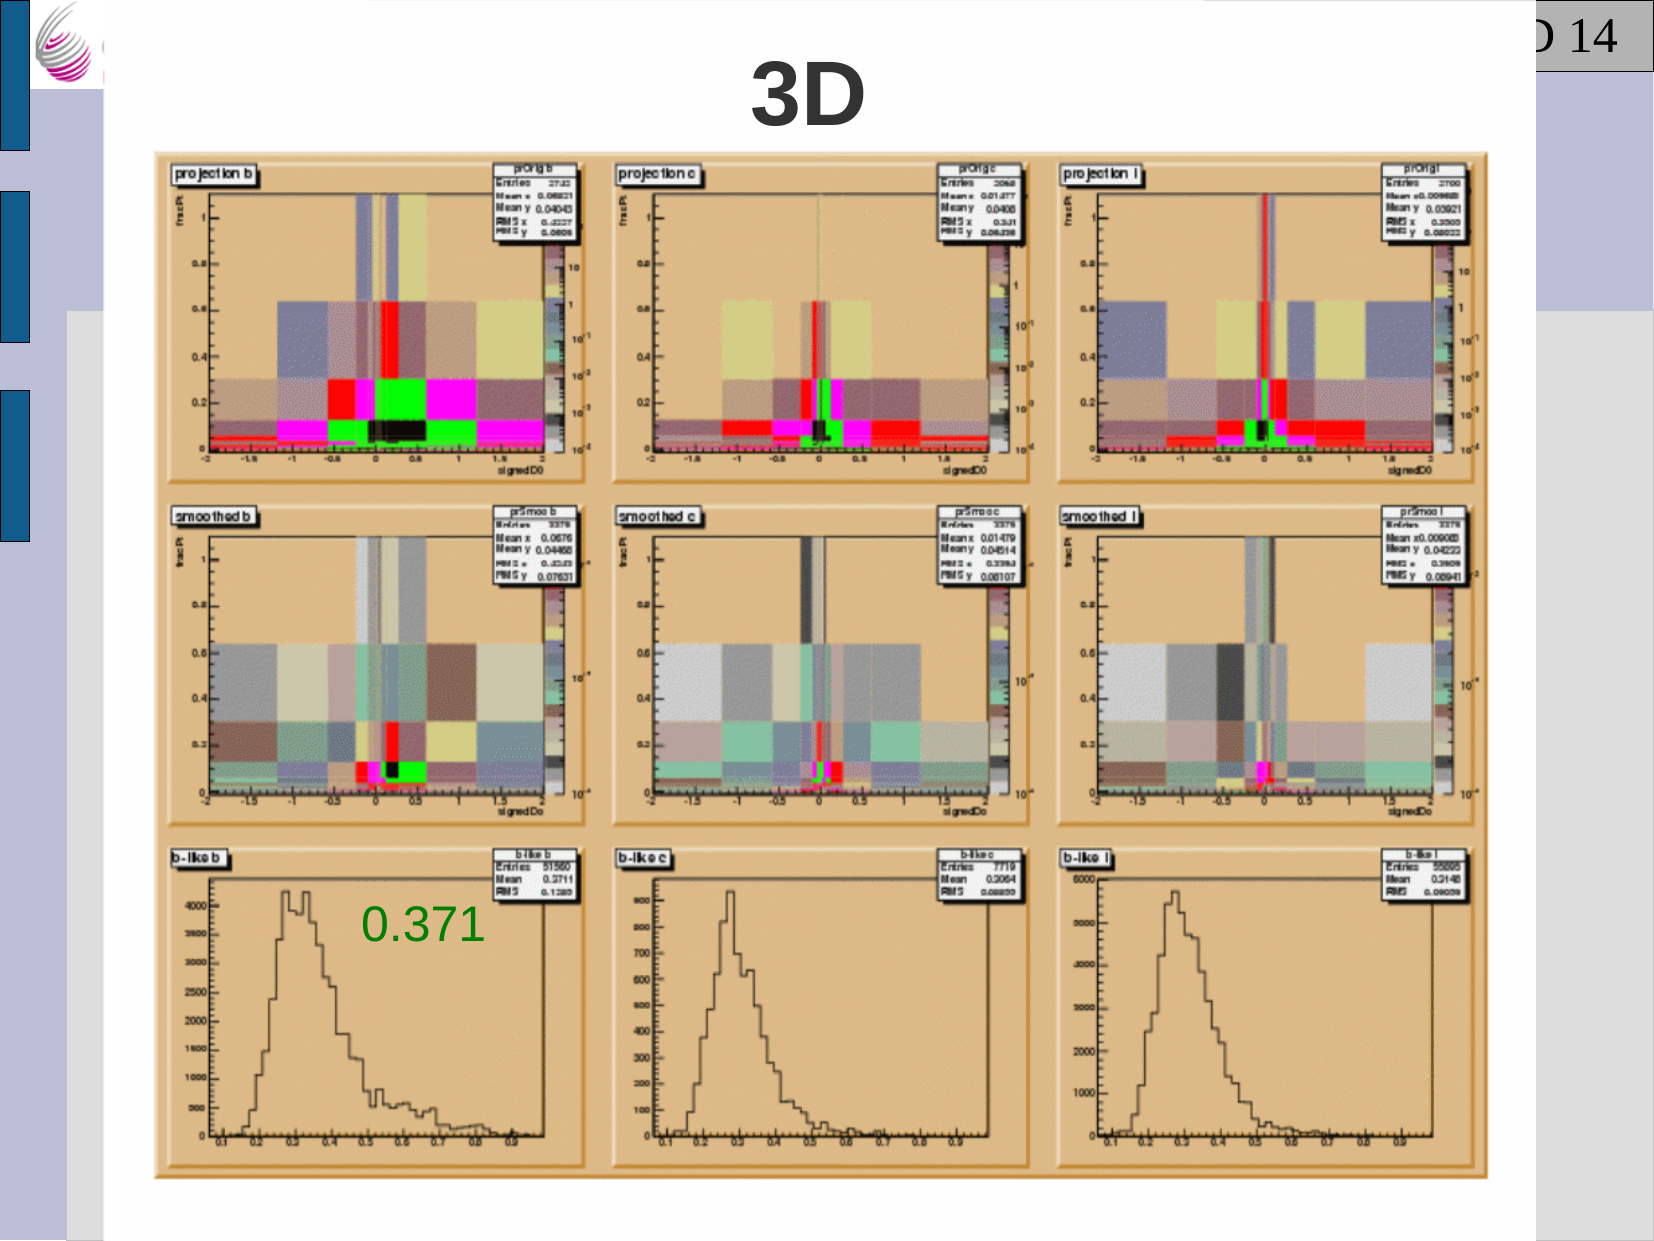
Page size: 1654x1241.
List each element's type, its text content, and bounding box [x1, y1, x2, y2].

picture [30, 0, 1536, 1241]
text_box 0.371 [361, 896, 502, 958]
title 3D [116, 37, 1529, 150]
